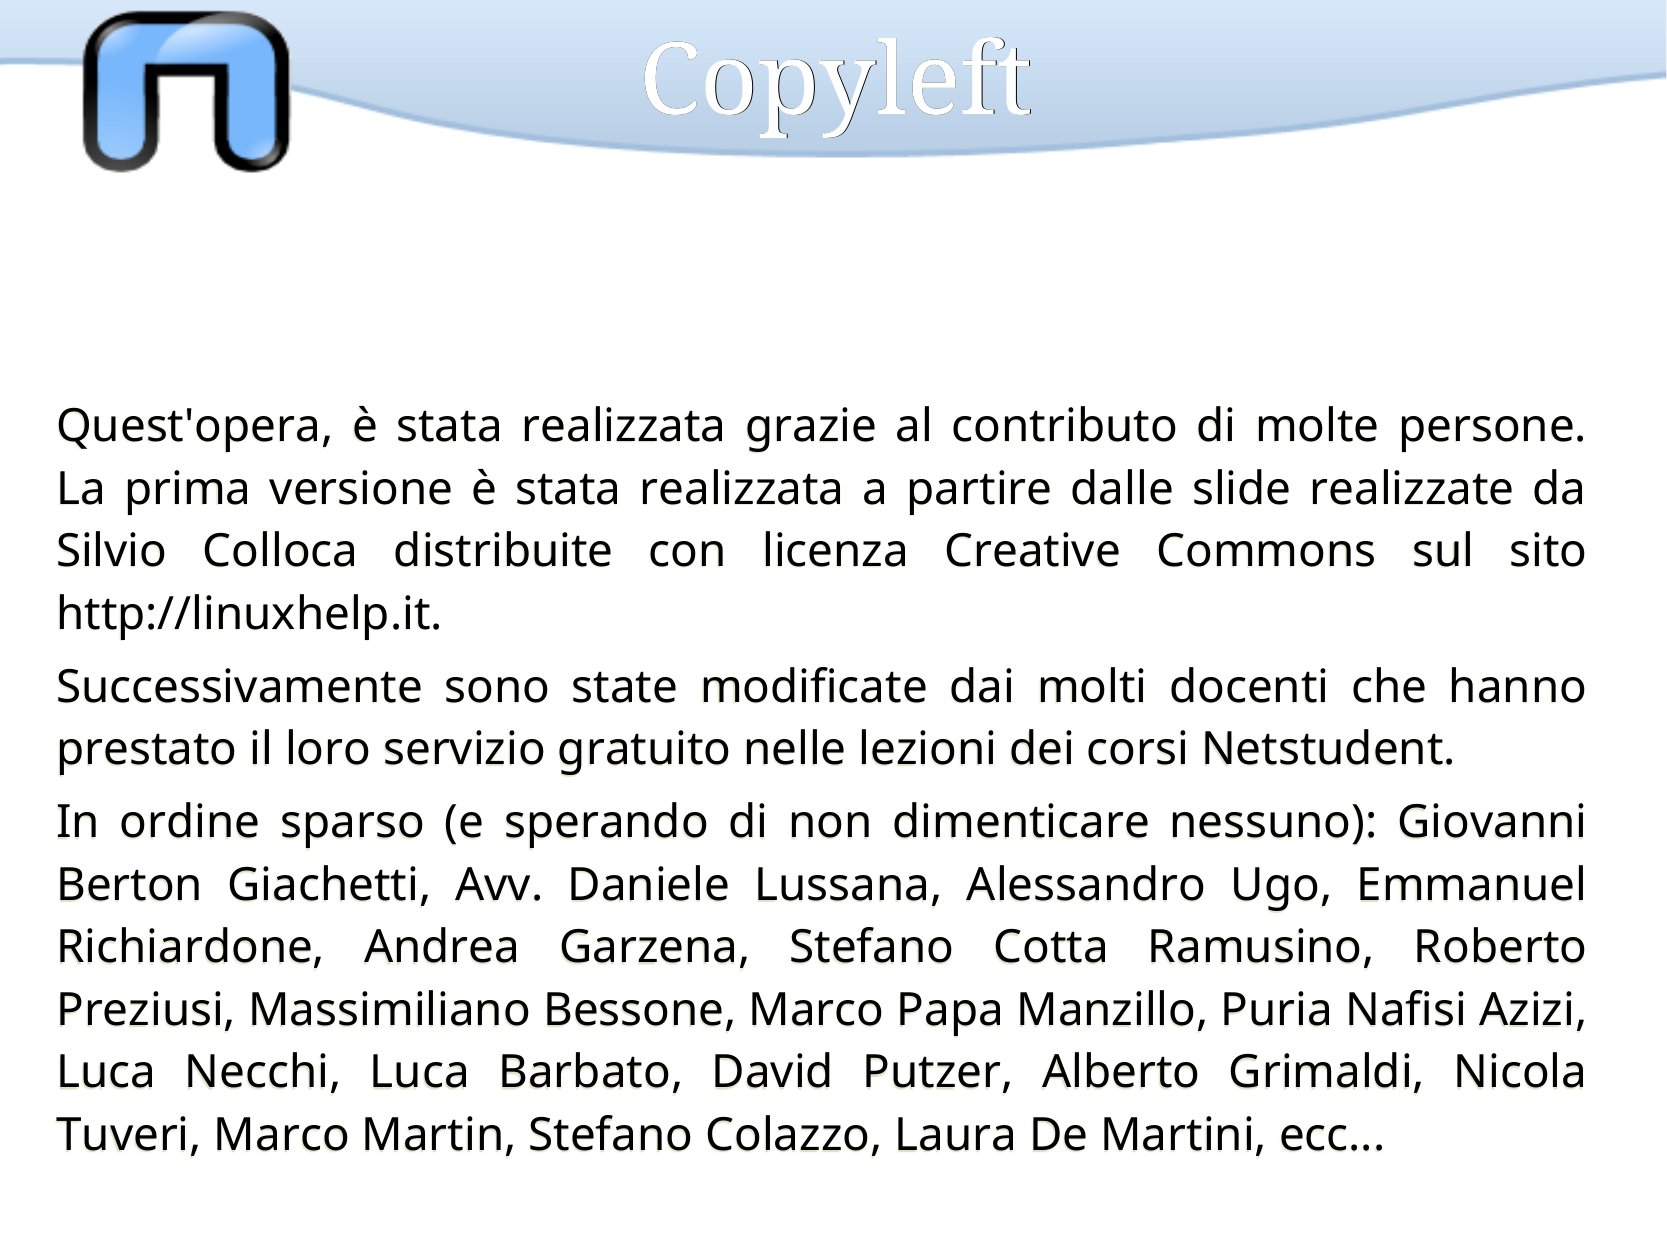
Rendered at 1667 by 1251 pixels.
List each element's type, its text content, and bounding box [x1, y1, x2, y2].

text_box Copyleft [442, 0, 1575, 145]
list Quest'opera, è stata realizzata grazie al contributo di molte persone. La prima versione è stata realizzata a partire dalle slide realizzate da Silvio Colloca distribuite con licenza Creative Commons sul sito http://linuxhelp.it. Successivamente sono state modificate dai molti docenti che hanno prestato il loro servizio gratuito nelle lezioni dei corsi Netstudent. In ordine sparso (e sperando di non dimenticare nessuno): Giovanni Berton Giachetti, Avv. Daniele Lussana, Alessandro Ugo, Emmanuel Richiardone, Andrea Garzena, Stefano Cotta Ramusino, Roberto Preziusi, Massimiliano Bessone, Marco Papa Manzillo, Puria Nafisi Azizi, Luca Necchi, Luca Barbato, David Putzer, Alberto Grimaldi, Nicola Tuveri, Marco Martin, Stefano Colazzo, Laura De Martini, ecc... [49, 386, 1595, 1166]
picture [0, 0, 1667, 1251]
